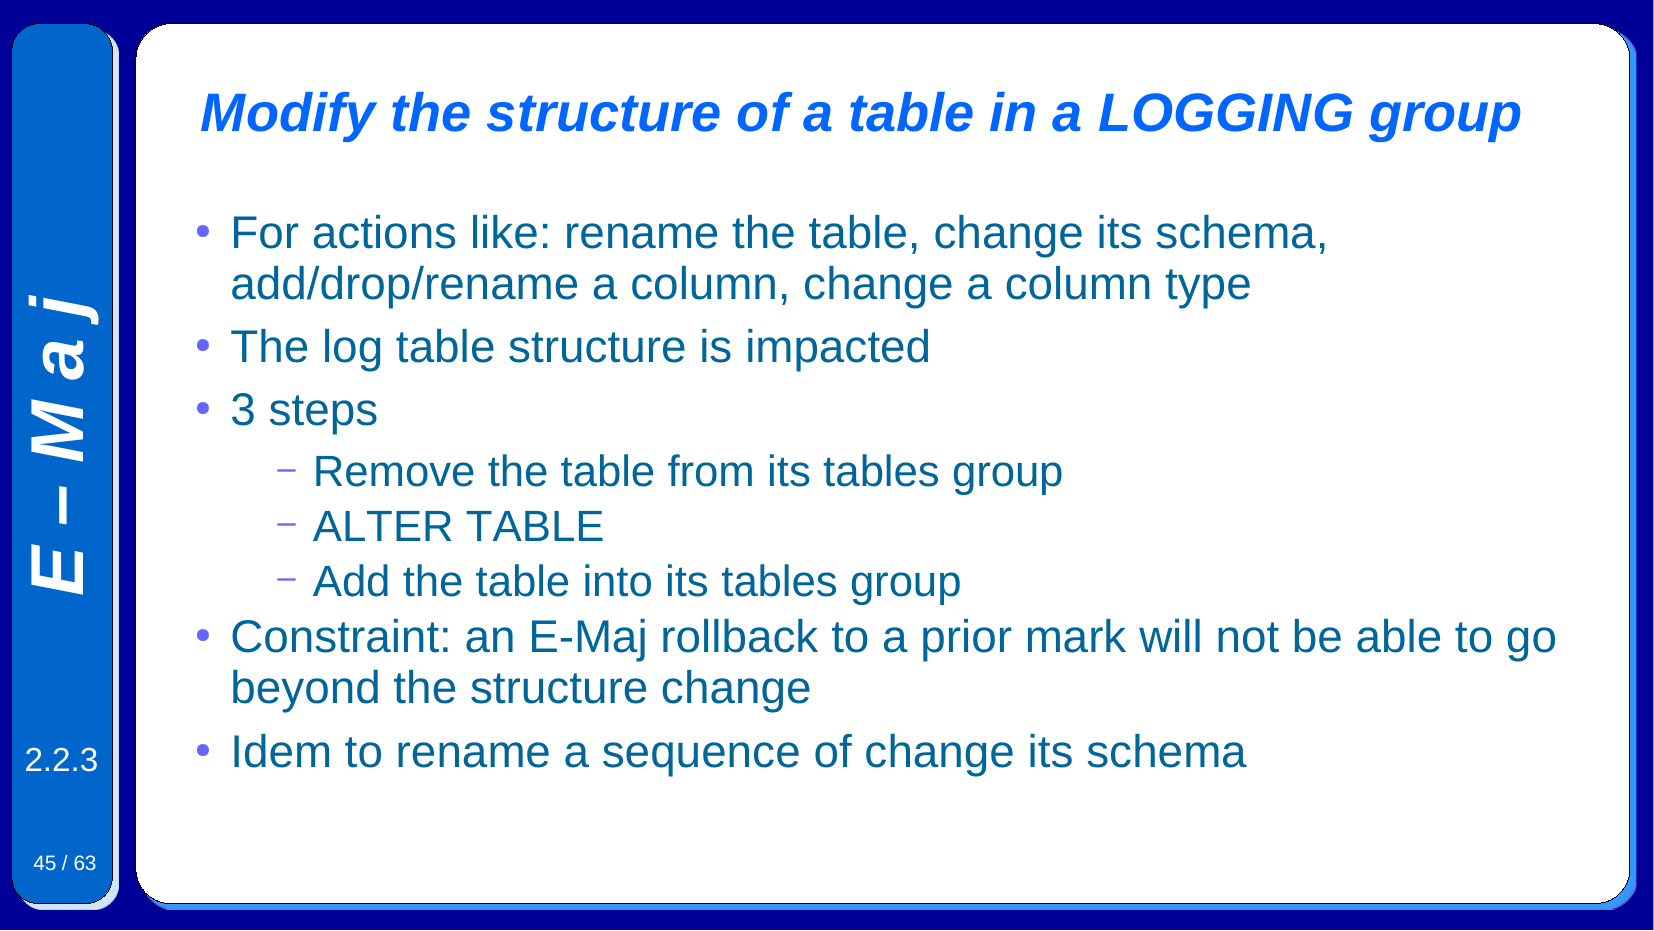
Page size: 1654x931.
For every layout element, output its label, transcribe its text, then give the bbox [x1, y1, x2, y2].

title Modify the structure of a table in a LOGGING group [200, 34, 1575, 191]
list For actions like: rename the table, change its schema, add/drop/rename a column, change a column type The log table structure is impacted 3 steps Remove the table from its tables group ALTER TABLE Add the table into its tables group Constraint: an E-Maj rollback to a prior mark will not be able to go beyond the structure change Idem to rename a sequence of change its schema [177, 206, 1587, 827]
